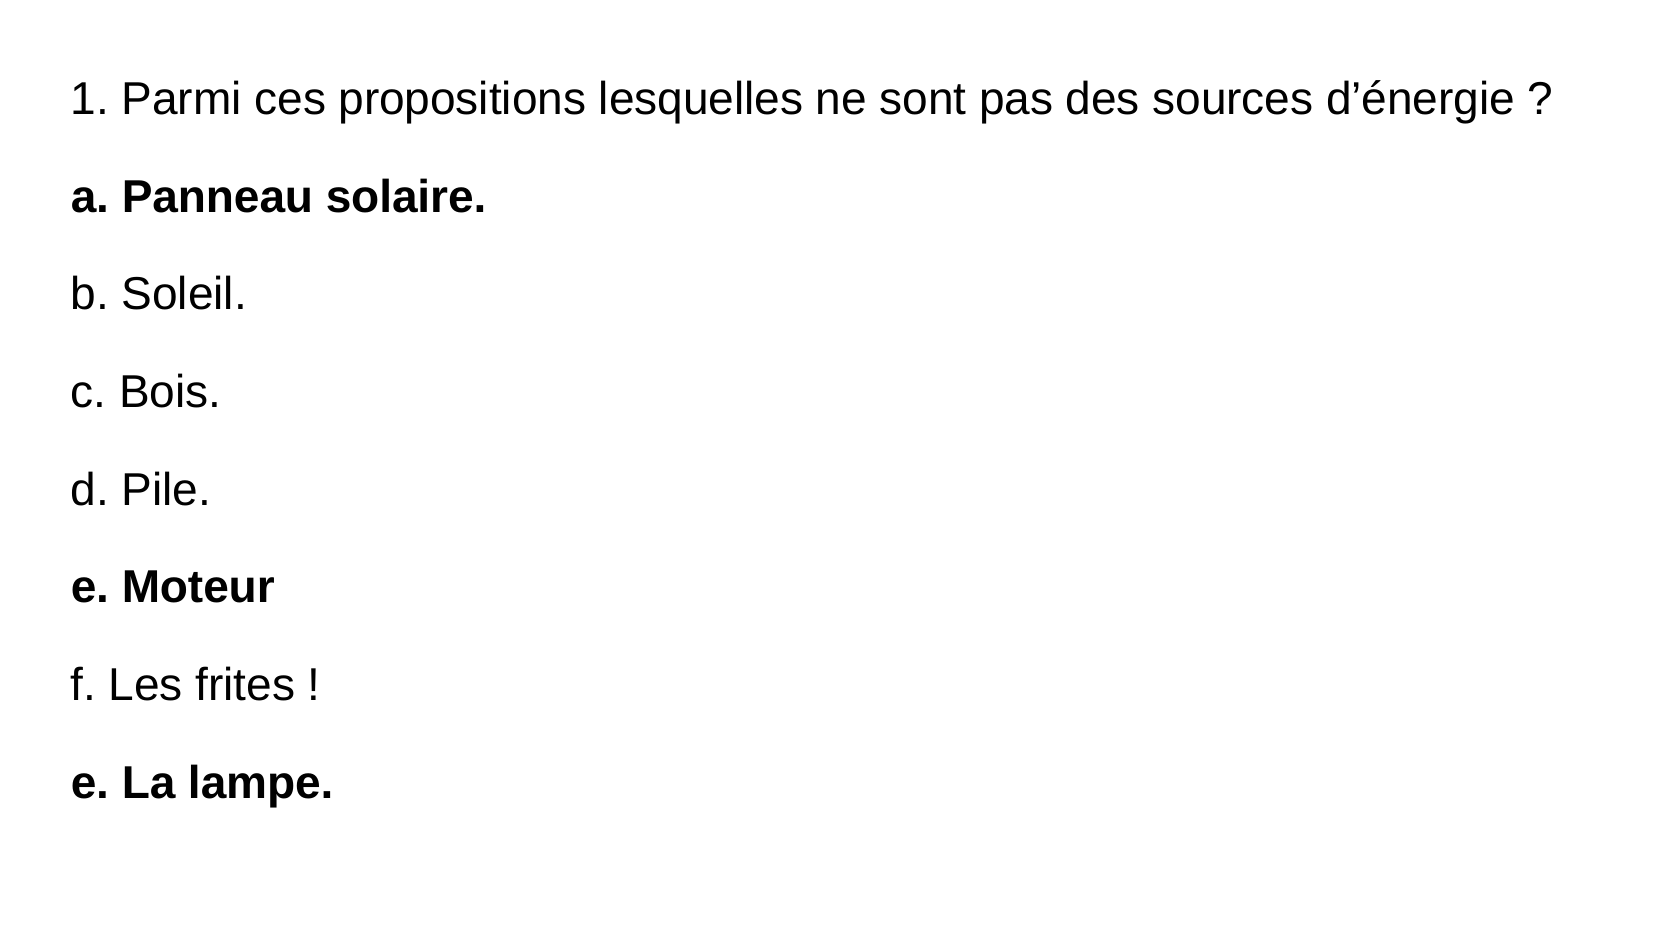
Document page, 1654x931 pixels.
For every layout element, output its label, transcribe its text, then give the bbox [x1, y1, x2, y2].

list 1. Parmi ces propositions lesquelles ne sont pas des sources d’énergie ? a. Panneau solaire. b. Soleil. c. Bois. d. Pile. e. Moteur f. Les frites ! e. La lampe. [70, 47, 1560, 851]
